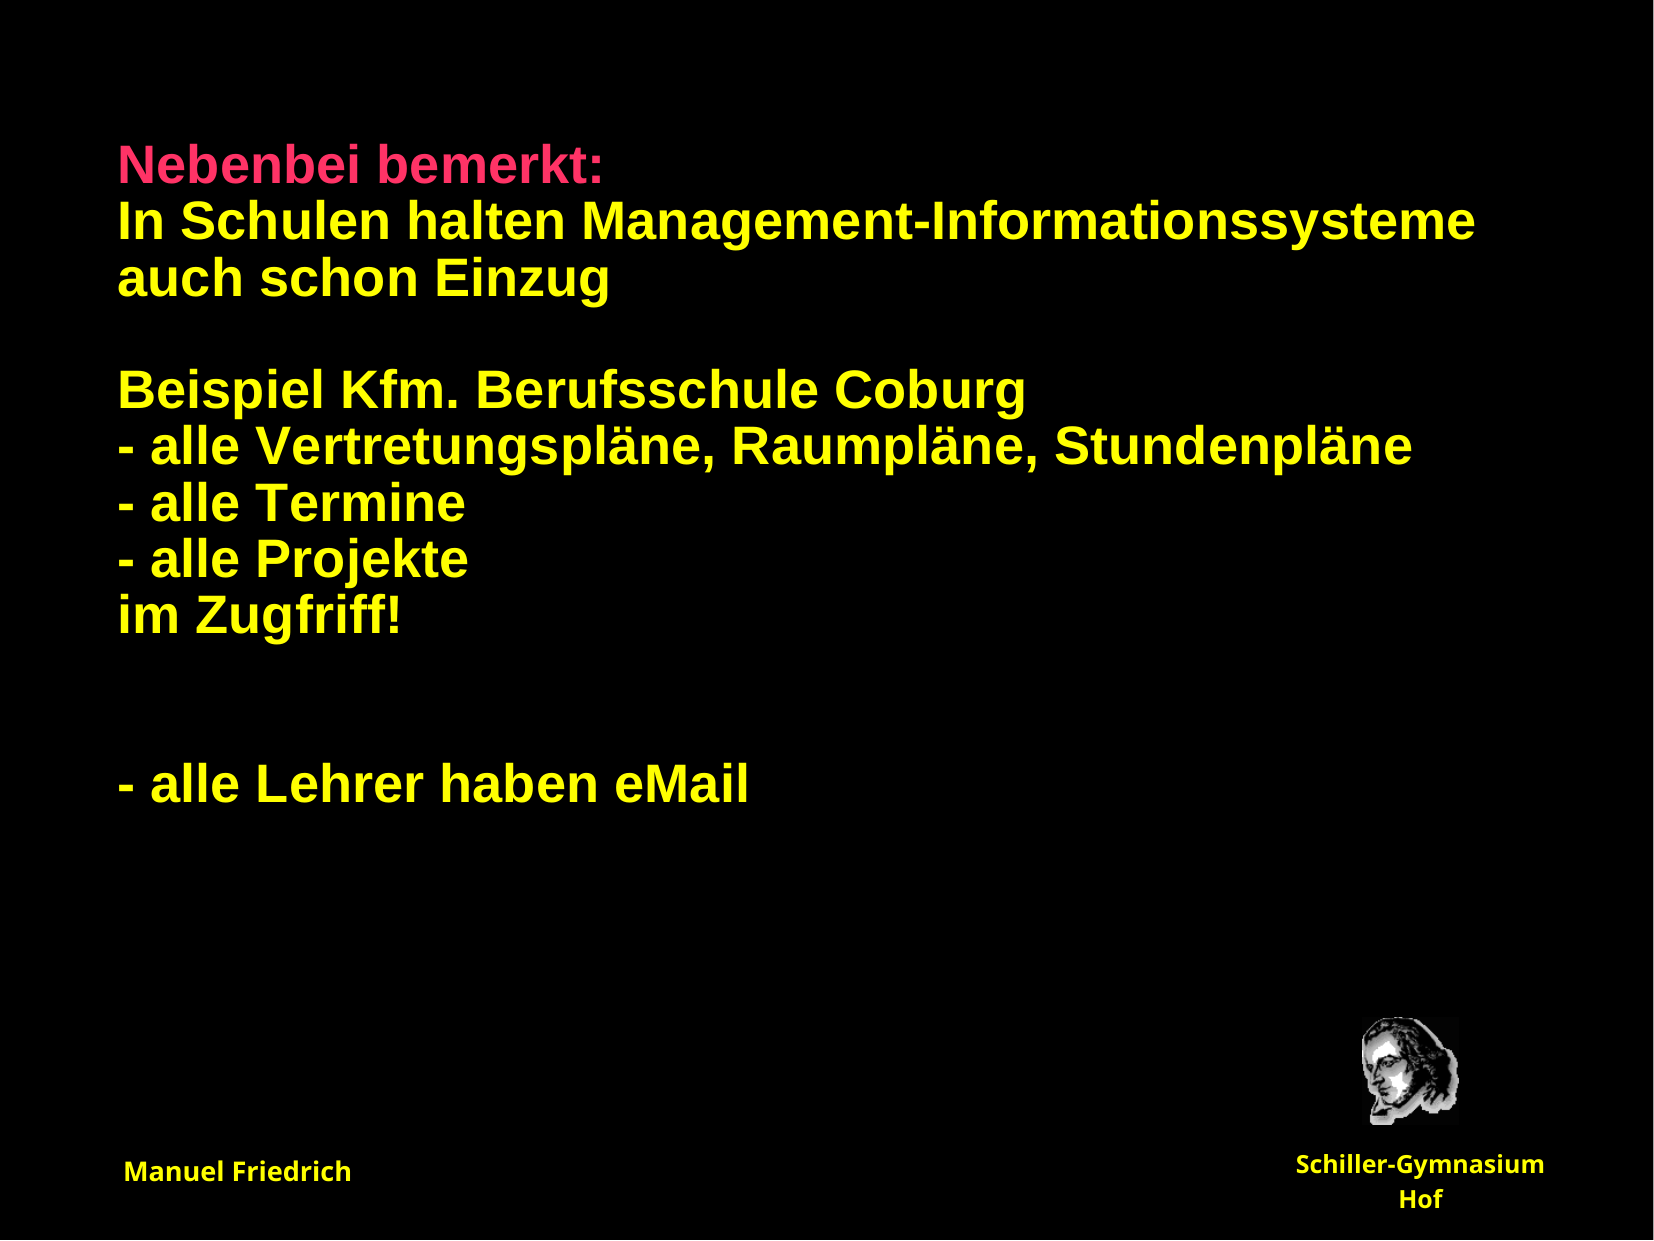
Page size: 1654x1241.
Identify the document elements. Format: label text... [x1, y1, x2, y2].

text_box Schiller-Gymnasium Hof [1295, 1145, 1546, 1216]
text_box Nebenbei bemerkt: In Schulen halten Management-Informationssysteme auch schon Einzug Beispiel Kfm. Berufsschule Coburg - alle Vertretungspläne, Raumpläne, Stundenpläne - alle Termine - alle Projekte im Zugfriff! - alle Lehrer haben eMail [117, 138, 1480, 814]
picture [1362, 1017, 1459, 1126]
text_box Manuel Friedrich [123, 1151, 353, 1191]
